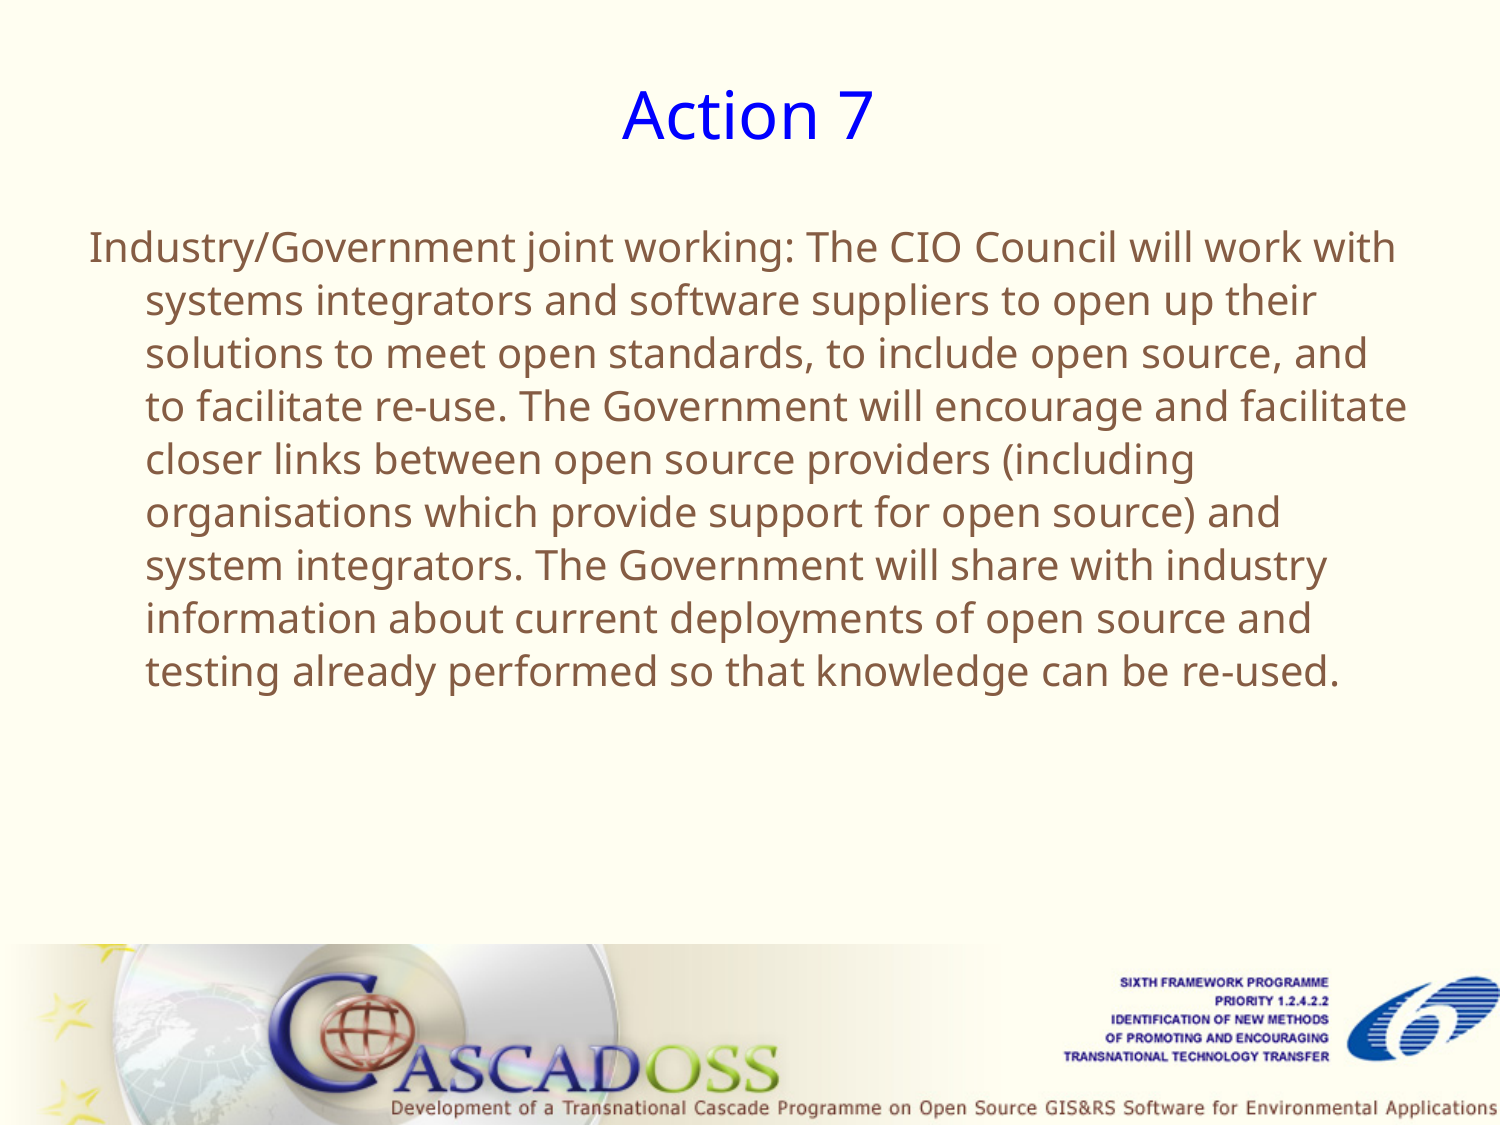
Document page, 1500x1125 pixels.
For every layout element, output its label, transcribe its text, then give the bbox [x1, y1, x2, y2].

picture [0, 944, 1500, 1125]
list Industry/Government joint working: The CIO Council will work with systems integrators and software suppliers to open up their solutions to meet open standards, to include open source, and to facilitate re-use. The Government will encourage and facilitate closer links between open source providers (including organisations which provide support for open source) and system integrators. The Government will share with industry information about current deployments of open source and testing already performed so that knowledge can be re-used. [74, 208, 1425, 951]
title Action 7 [74, 20, 1425, 208]
